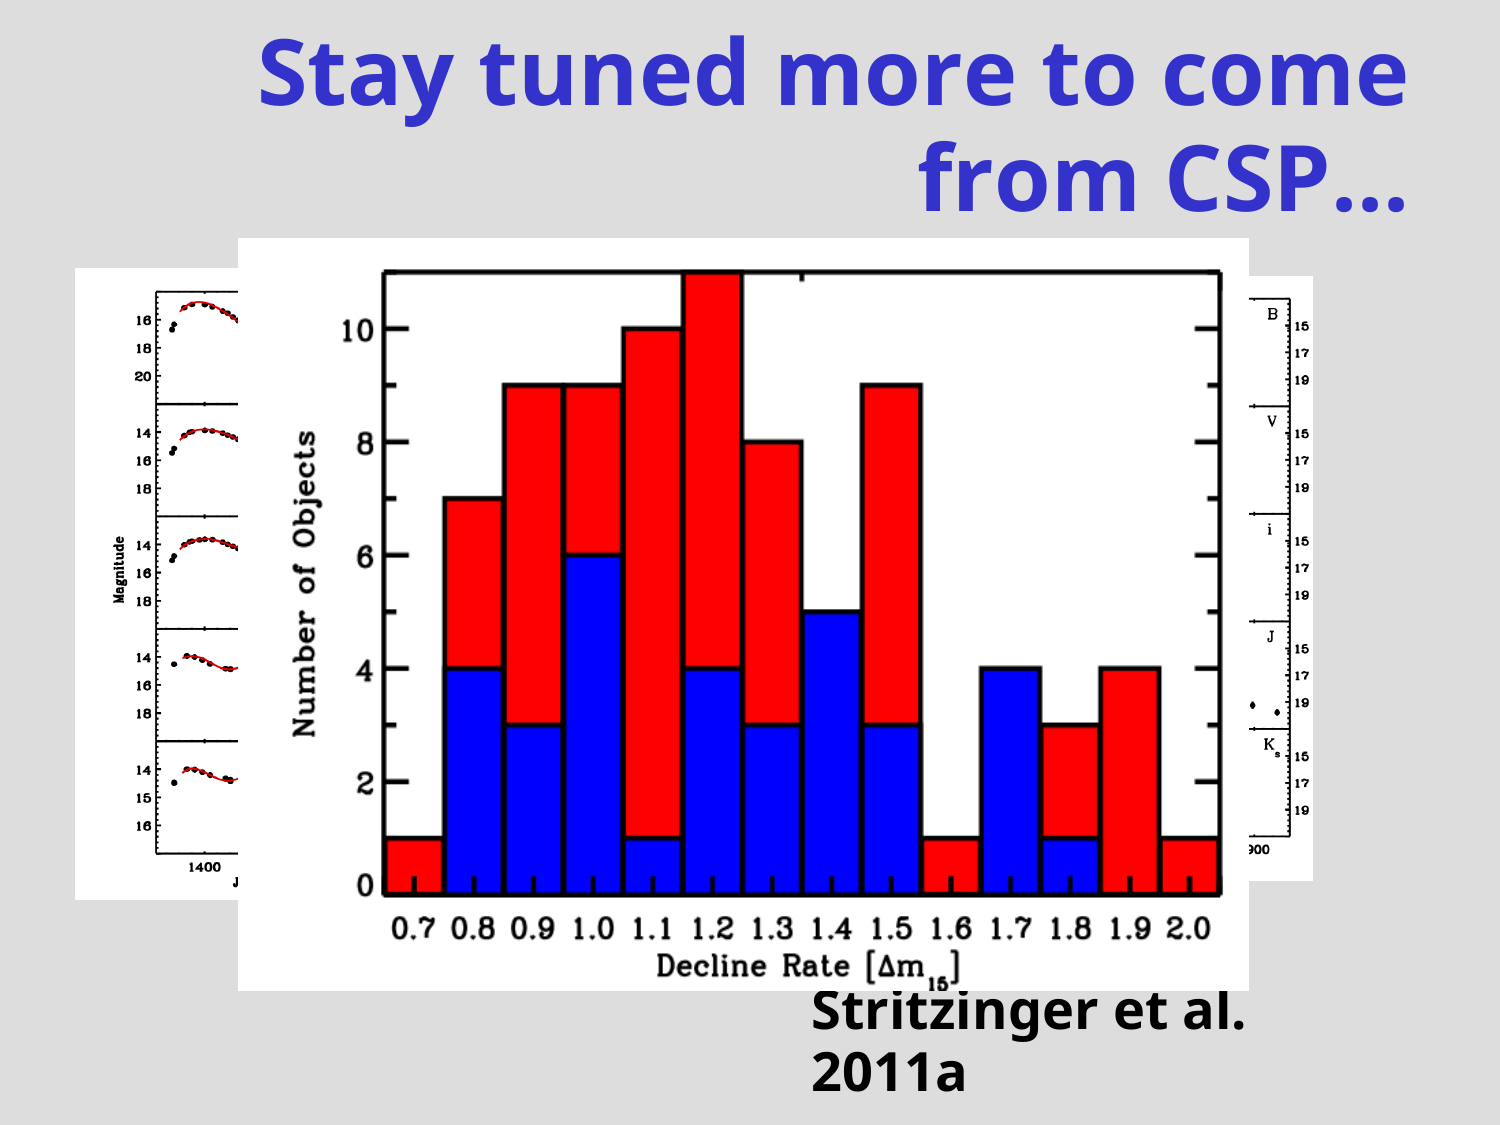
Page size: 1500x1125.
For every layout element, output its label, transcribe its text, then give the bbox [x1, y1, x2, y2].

text_box Stay tuned more to come from CSP... [187, 13, 1426, 241]
text_box Stritzinger et al. 2011a [796, 1002, 1430, 1081]
picture [75, 238, 1313, 991]
